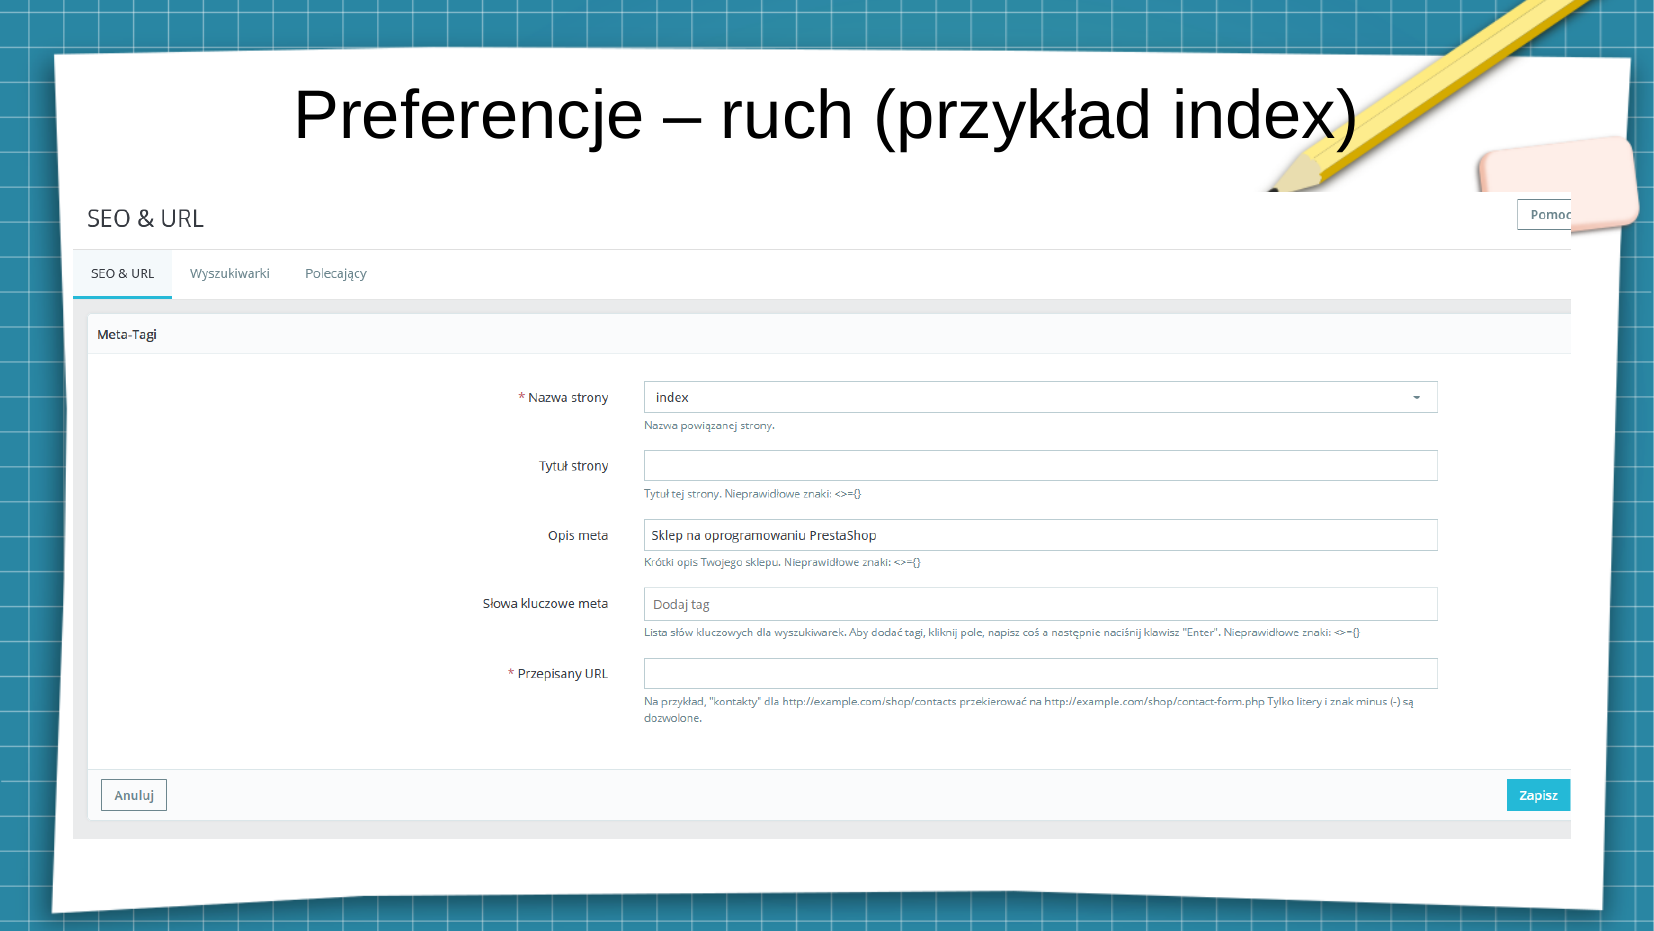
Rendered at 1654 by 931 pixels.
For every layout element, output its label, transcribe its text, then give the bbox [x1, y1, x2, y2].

title Preferencje – ruch (przykład index) [82, 37, 1571, 192]
picture [0, 0, 1654, 931]
